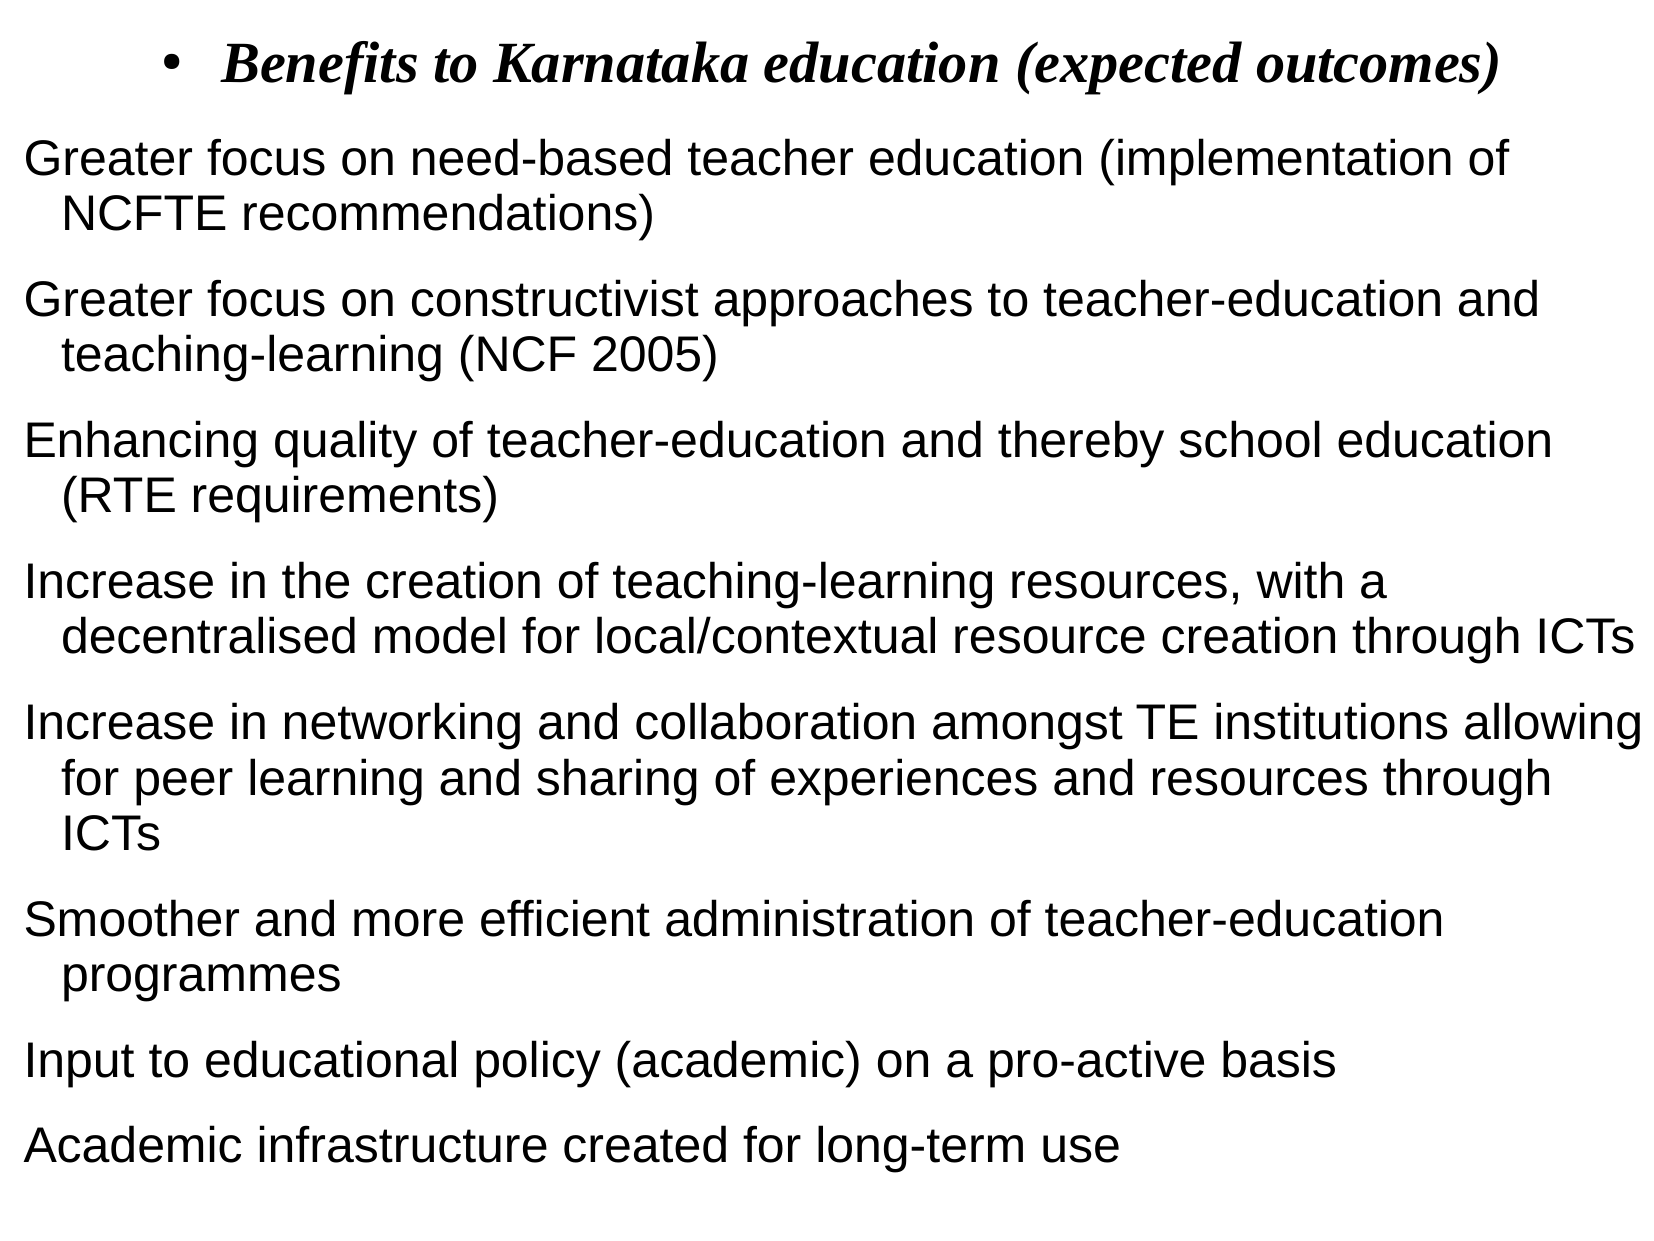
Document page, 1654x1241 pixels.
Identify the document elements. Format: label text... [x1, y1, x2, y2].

title Benefits to Karnataka education (expected outcomes) [118, 8, 1536, 119]
list Greater focus on need-based teacher education (implementation of NCFTE recommendations) Greater focus on constructivist approaches to teacher-education and teaching-learning (NCF 2005) Enhancing quality of teacher-education and thereby school education (RTE requirements) Increase in the creation of teaching-learning resources, with a decentralised model for local/contextual resource creation through ICTs Increase in networking and collaboration amongst TE institutions allowing for peer learning and sharing of experiences and resources through ICTs Smoother and more efficient administration of teacher-education programmes Input to educational policy (academic) on a pro-active basis Academic infrastructure created for long-term use [23, 129, 1654, 1228]
